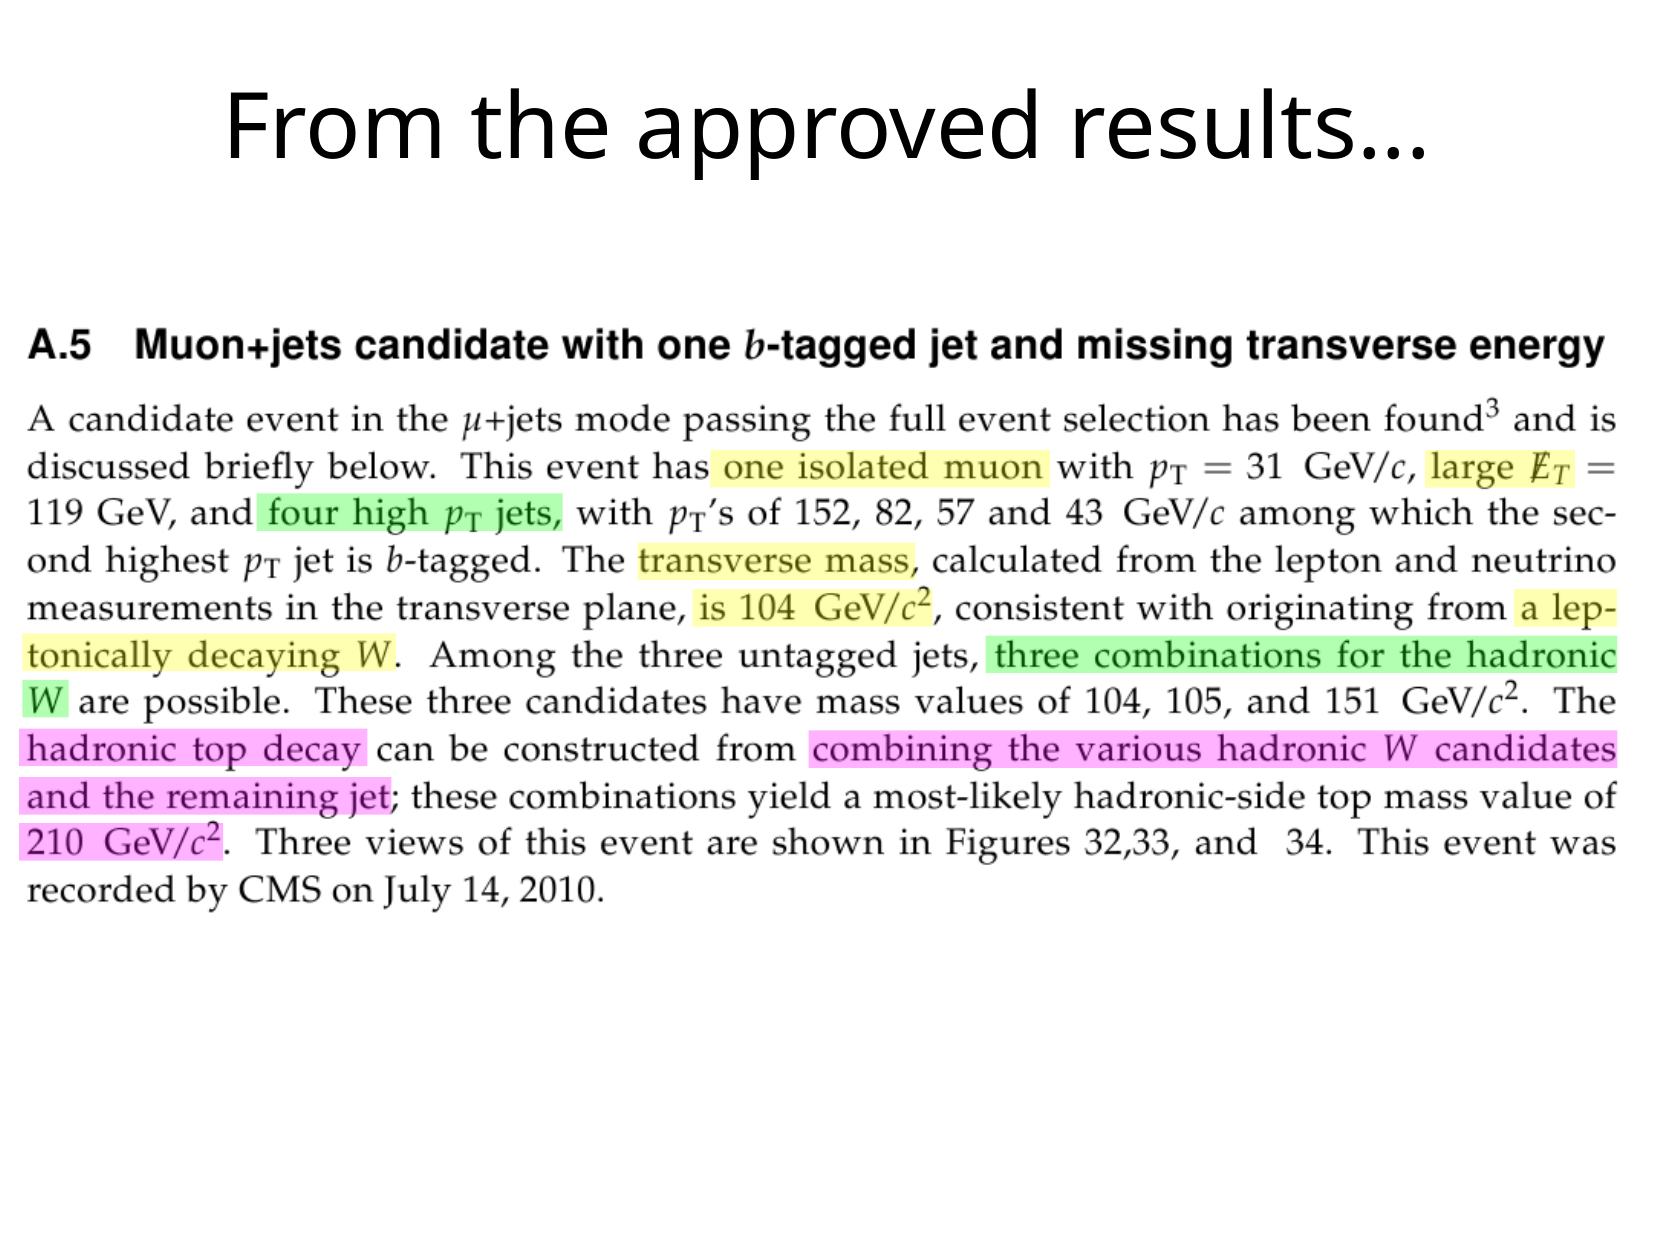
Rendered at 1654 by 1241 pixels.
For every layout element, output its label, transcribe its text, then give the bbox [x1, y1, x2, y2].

text_box [19, 823, 224, 861]
text_box [1513, 589, 1618, 627]
text_box [19, 777, 392, 815]
text_box [808, 730, 1618, 768]
text_box [19, 728, 368, 767]
text_box [985, 635, 1618, 674]
text_box [22, 679, 69, 718]
text_box [256, 493, 563, 531]
text_box [637, 542, 916, 581]
text_box [1425, 450, 1576, 488]
text_box [22, 633, 396, 671]
title From the approved results... [82, 19, 1571, 227]
text_box [710, 449, 1051, 488]
text_box [692, 589, 933, 627]
picture [0, 299, 1654, 934]
